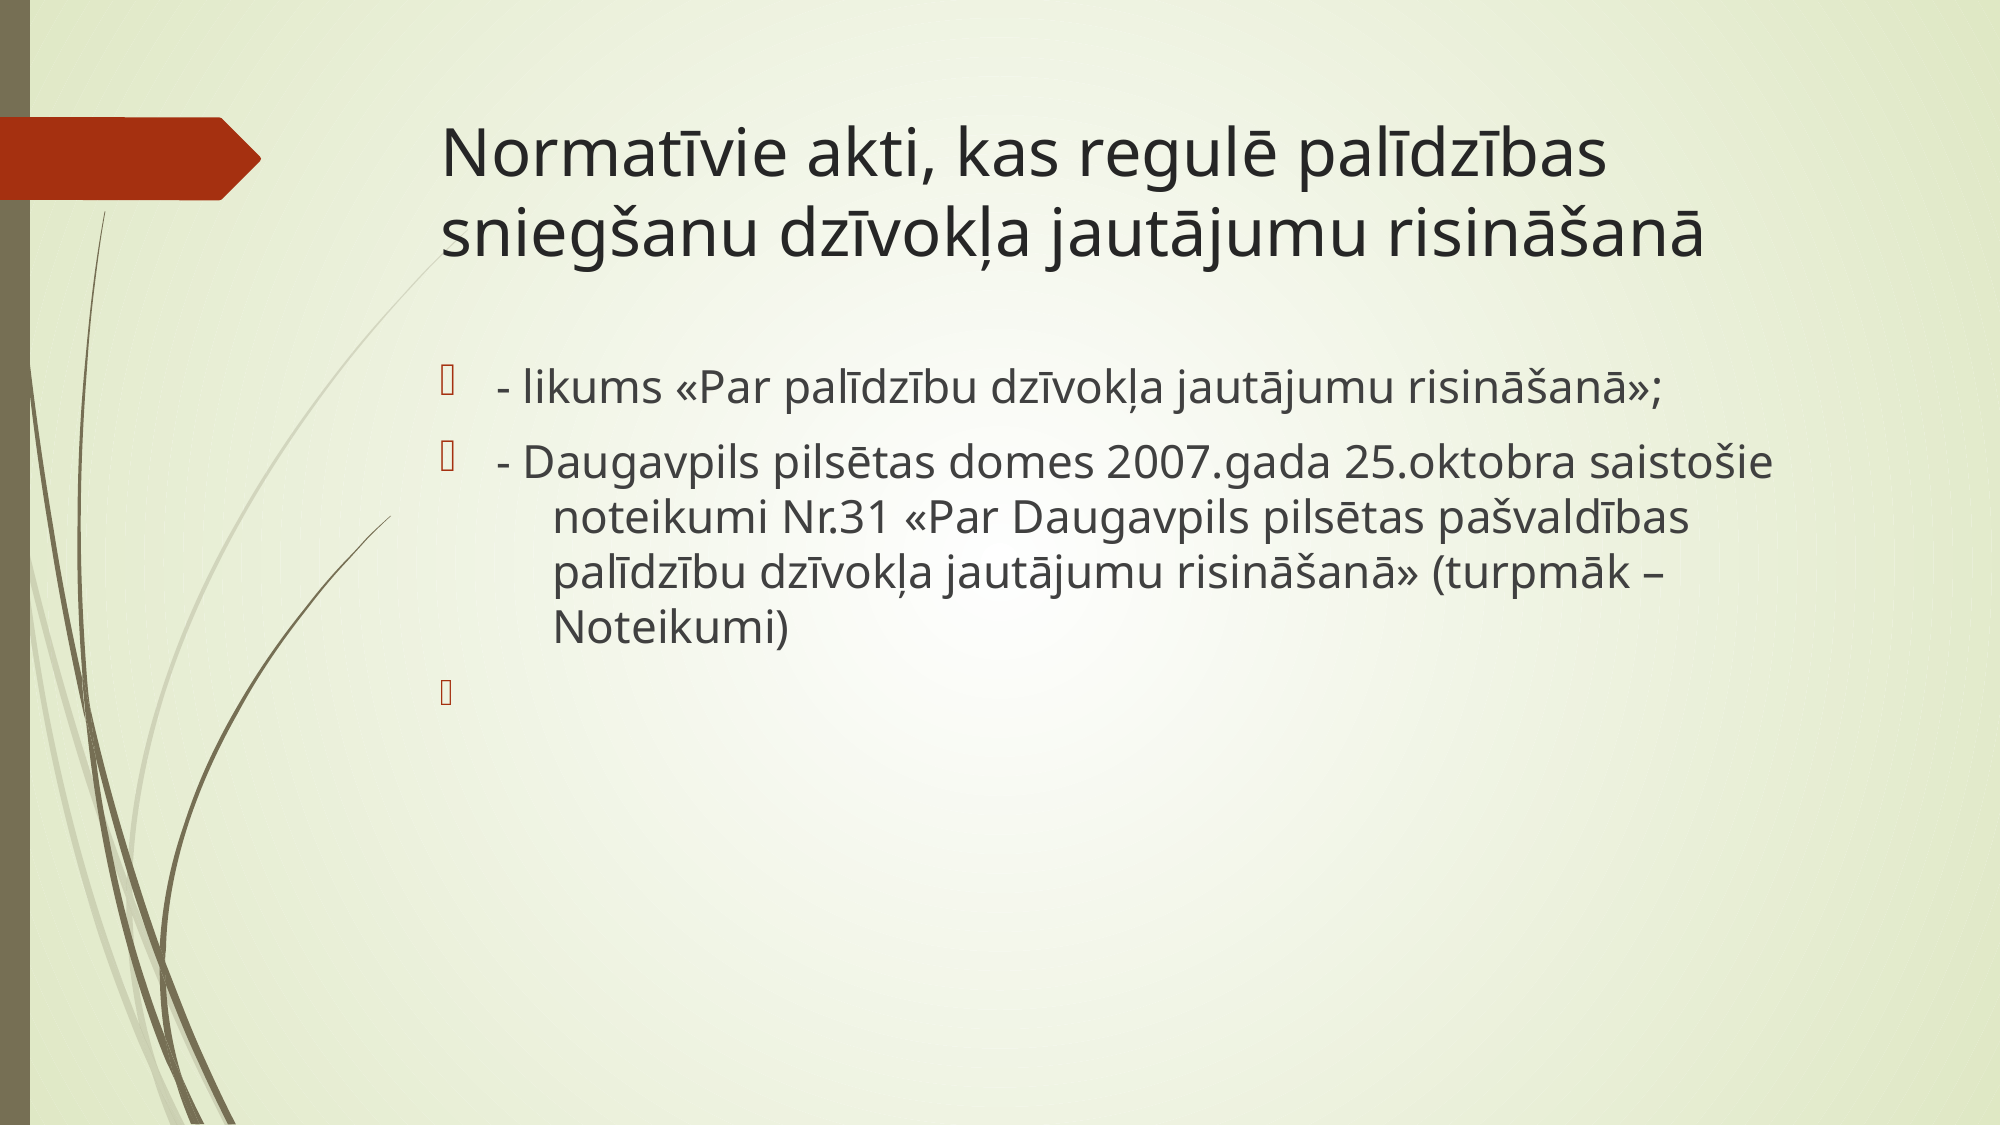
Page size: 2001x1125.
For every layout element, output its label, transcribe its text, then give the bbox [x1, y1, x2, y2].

title Normatīvie akti, kas regulē palīdzības sniegšanu dzīvokļa jautājumu risināšanā [425, 102, 1888, 313]
list - likums «Par palīdzību dzīvokļa jautājumu risināšanā»; - Daugavpils pilsētas domes 2007.gada 25.oktobra saistošie noteikumi Nr.31 «Par Daugavpils pilsētas pašvaldības palīdzību dzīvokļa jautājumu risināšanā» (turpmāk – Noteikumi) [424, 350, 1888, 970]
